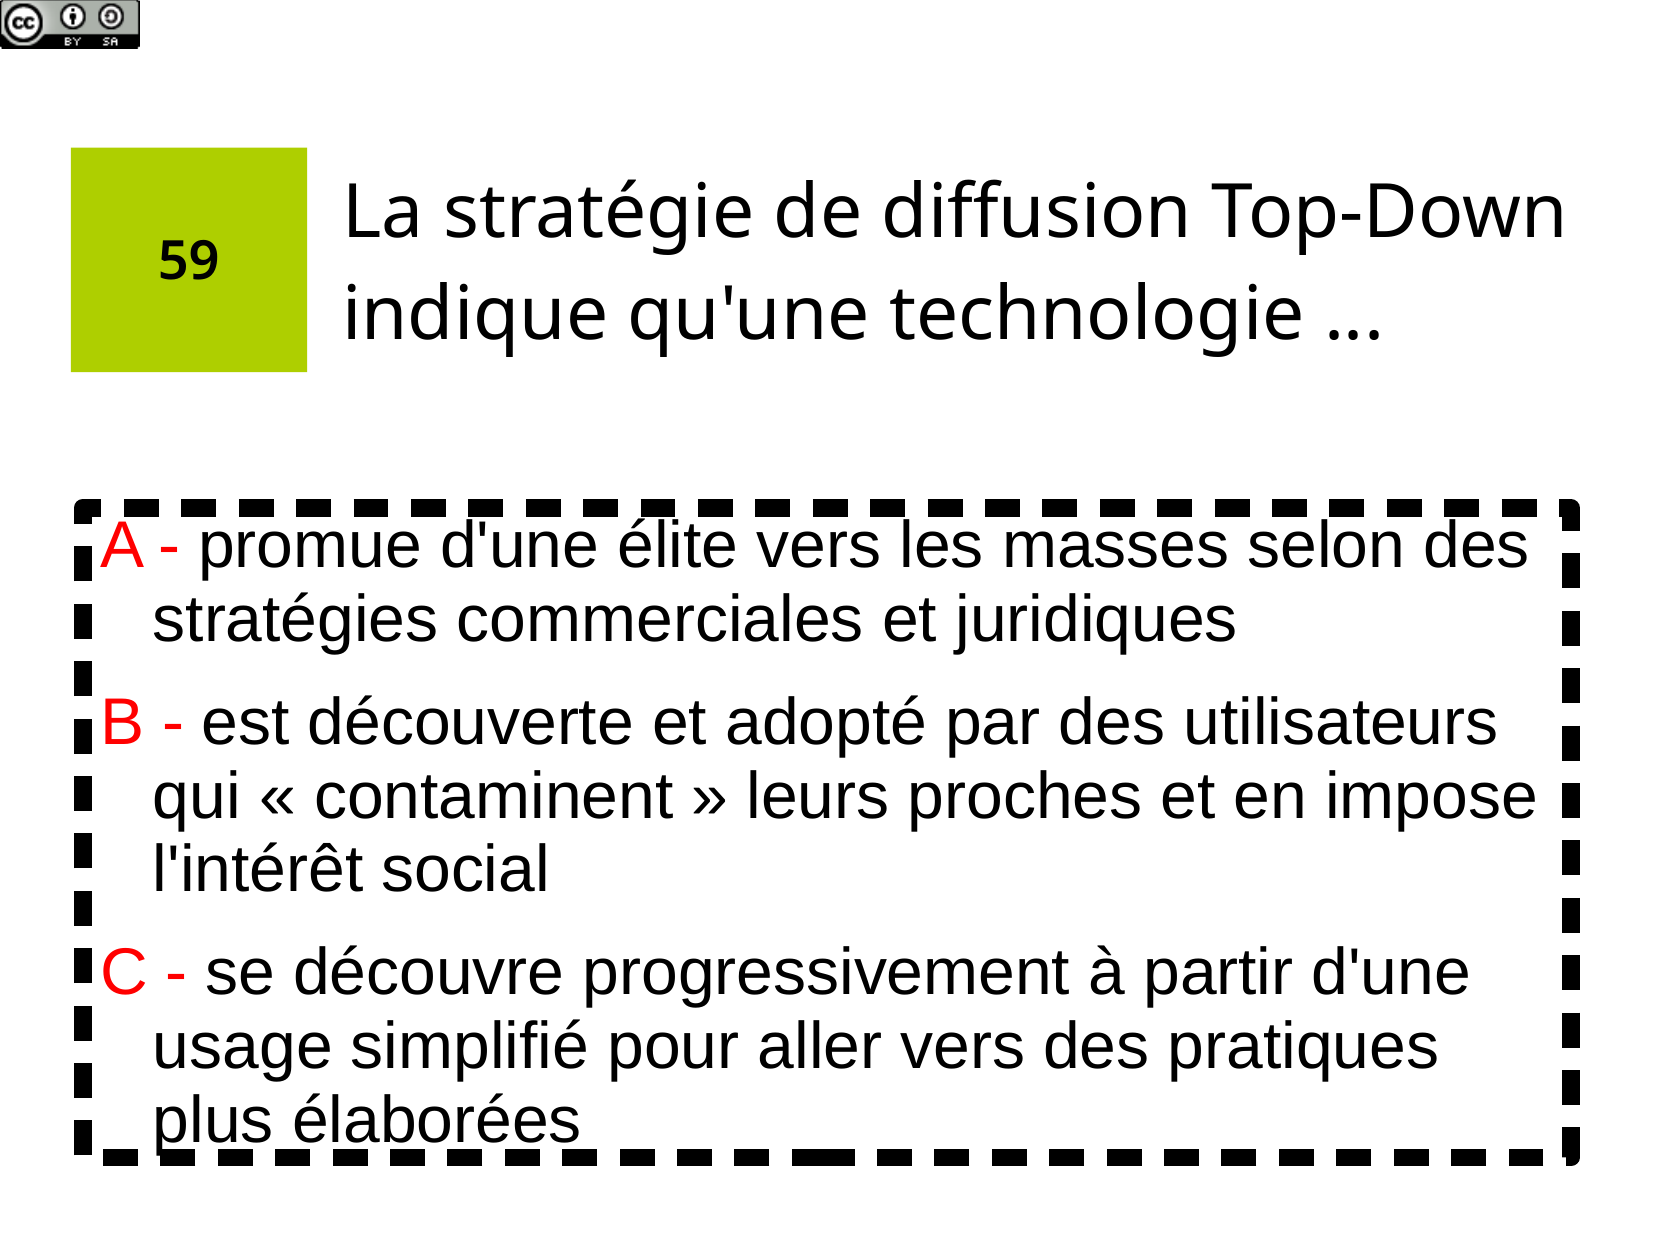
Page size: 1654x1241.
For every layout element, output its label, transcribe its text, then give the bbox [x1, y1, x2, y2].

list promue d'une élite vers les masses selon des stratégies commerciales et juridiques est découverte et adopté par des utilisateurs qui « contaminent » leurs proches et en impose l'intérêt social se découvre progressivement à partir d'une usage simplifié pour aller vers des pratiques plus élaborées [82, 507, 1571, 1158]
picture [0, 0, 140, 49]
title La stratégie de diffusion Top-Down indique qu'une technologie ... [342, 59, 1571, 461]
